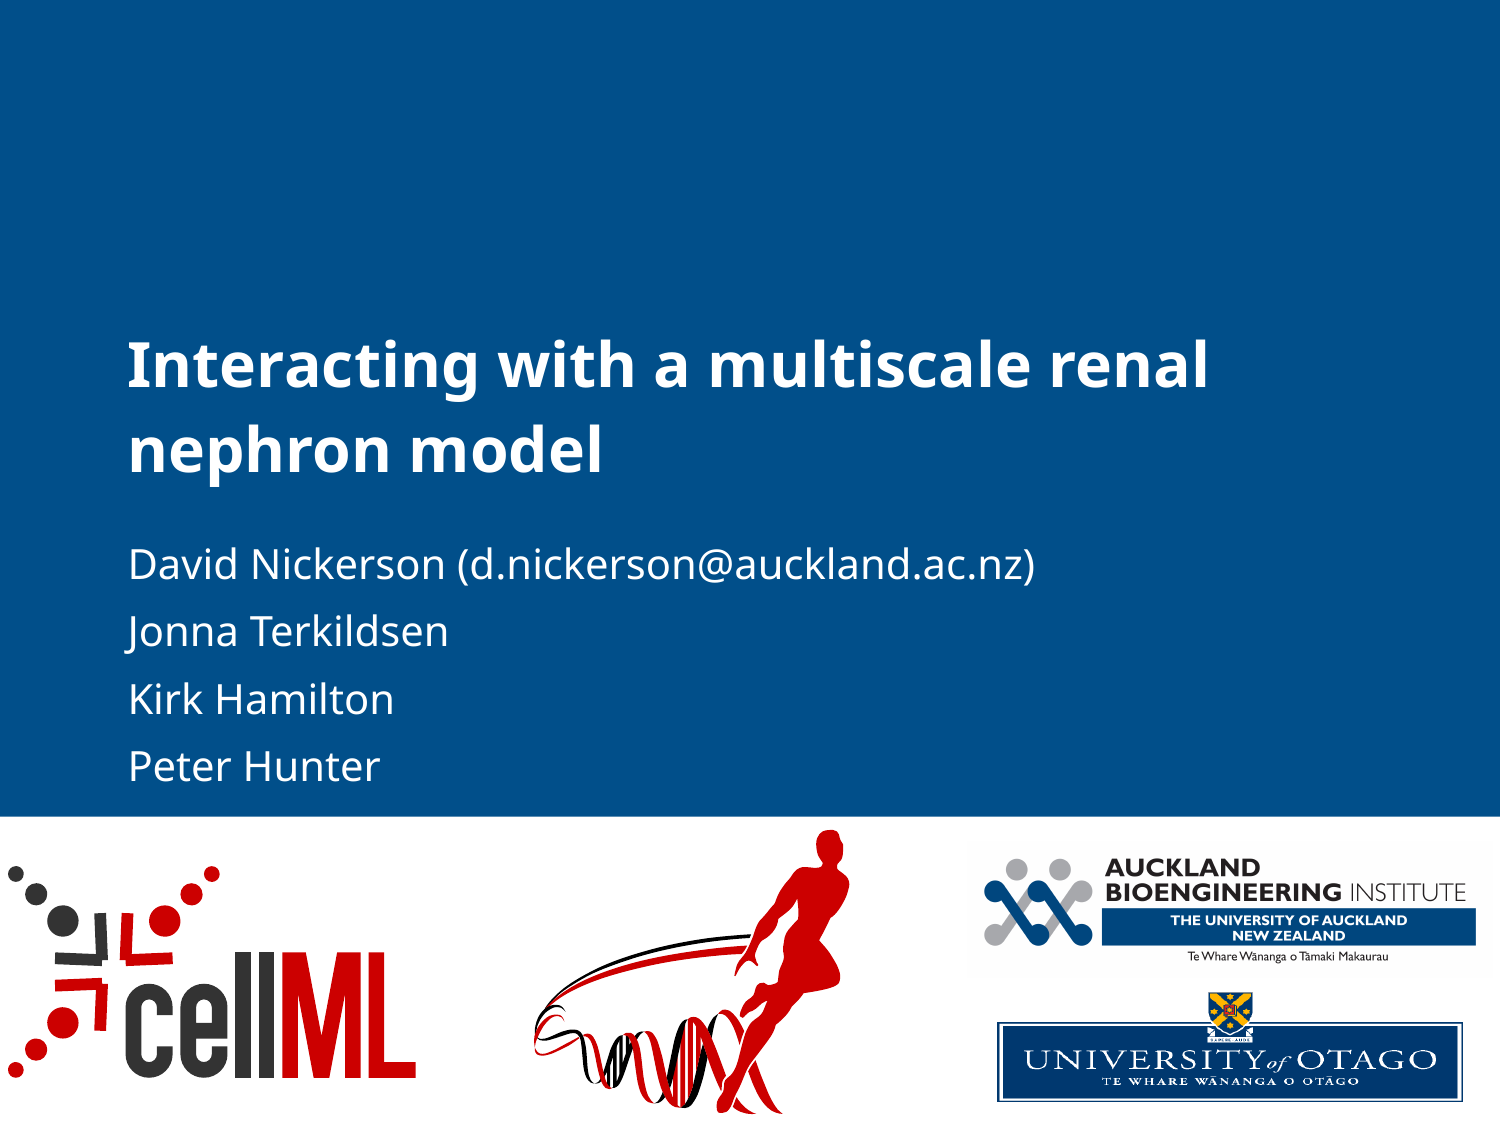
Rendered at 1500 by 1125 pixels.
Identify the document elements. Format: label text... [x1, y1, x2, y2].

picture [967, 841, 1493, 978]
picture [997, 991, 1463, 1102]
title Interacting with a multiscale renal nephron model [112, 312, 1388, 501]
text_box [0, 816, 1500, 1125]
picture [534, 829, 850, 1115]
picture [8, 866, 416, 1078]
text_box David Nickerson (d.nickerson@auckland.ac.nz) Jonna Terkildsen Kirk Hamilton Peter Hunter [112, 527, 1163, 815]
